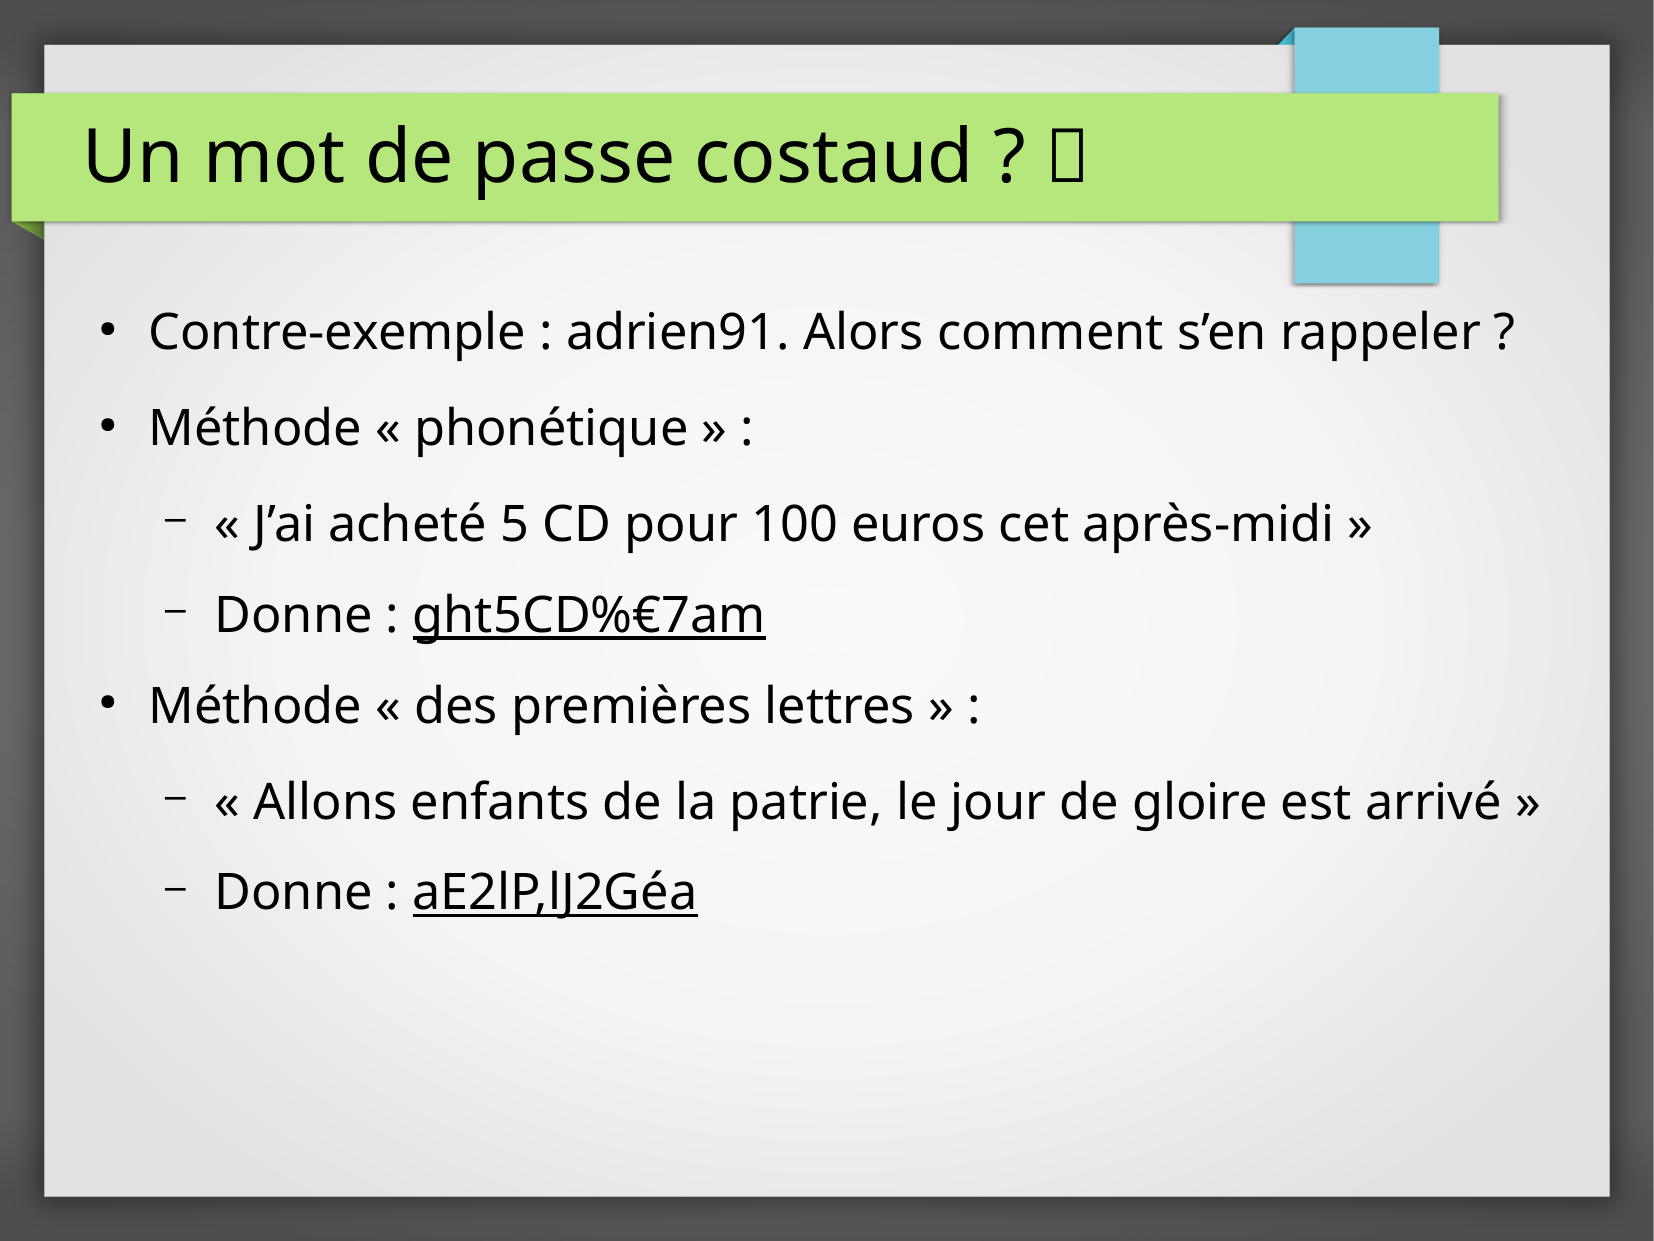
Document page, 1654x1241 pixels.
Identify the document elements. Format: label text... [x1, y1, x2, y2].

title Un mot de passe costaud ? 💪 [82, 60, 1477, 248]
picture [0, 0, 1654, 1241]
list Contre-exemple : adrien91. Alors comment s’en rappeler ? Méthode « phonétique » : « J’ai acheté 5 CD pour 100 euros cet après-midi » Donne : ght5CD%€7am Méthode « des premières lettres » : « Allons enfants de la patrie, le jour de gloire est arrivé » Donne : aE2lP,lJ2Géa [82, 295, 1571, 1015]
